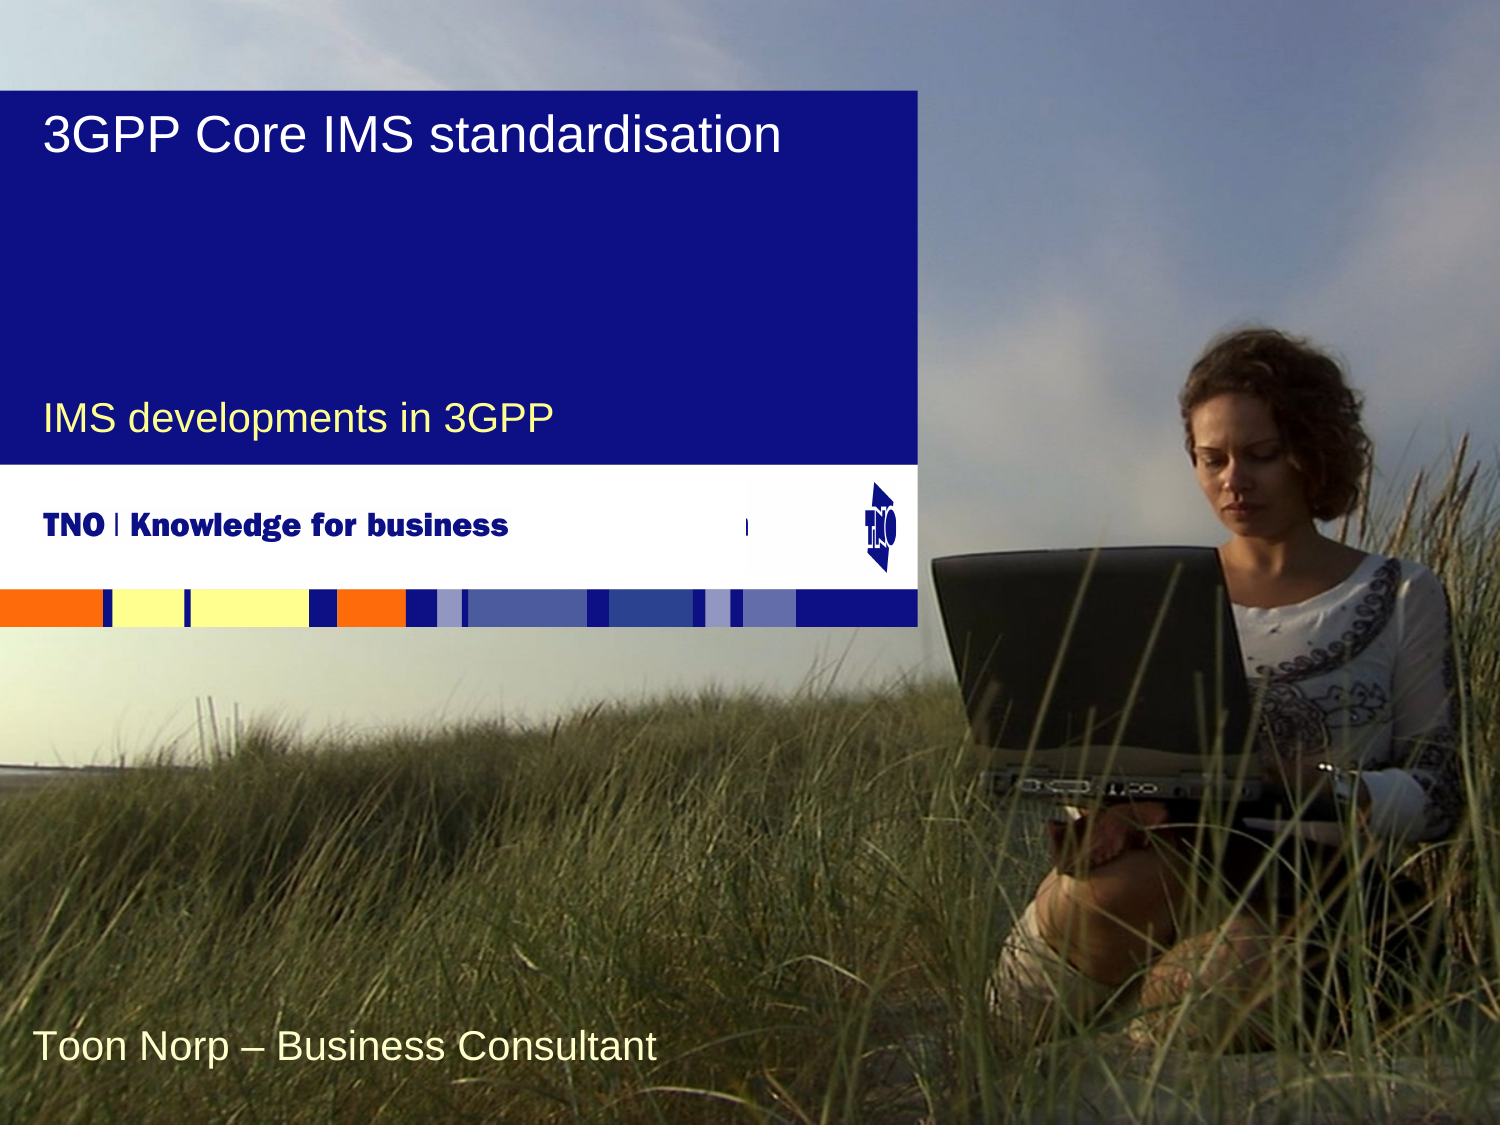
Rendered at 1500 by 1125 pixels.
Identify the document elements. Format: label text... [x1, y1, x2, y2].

text_box Toon Norp – Business Consultant [32, 1013, 721, 1069]
subtitle 3GPP Core IMS standardisation [42, 100, 869, 289]
title IMS developments in 3GPP [42, 382, 869, 442]
picture [40, 507, 512, 546]
picture [0, 0, 1500, 1125]
